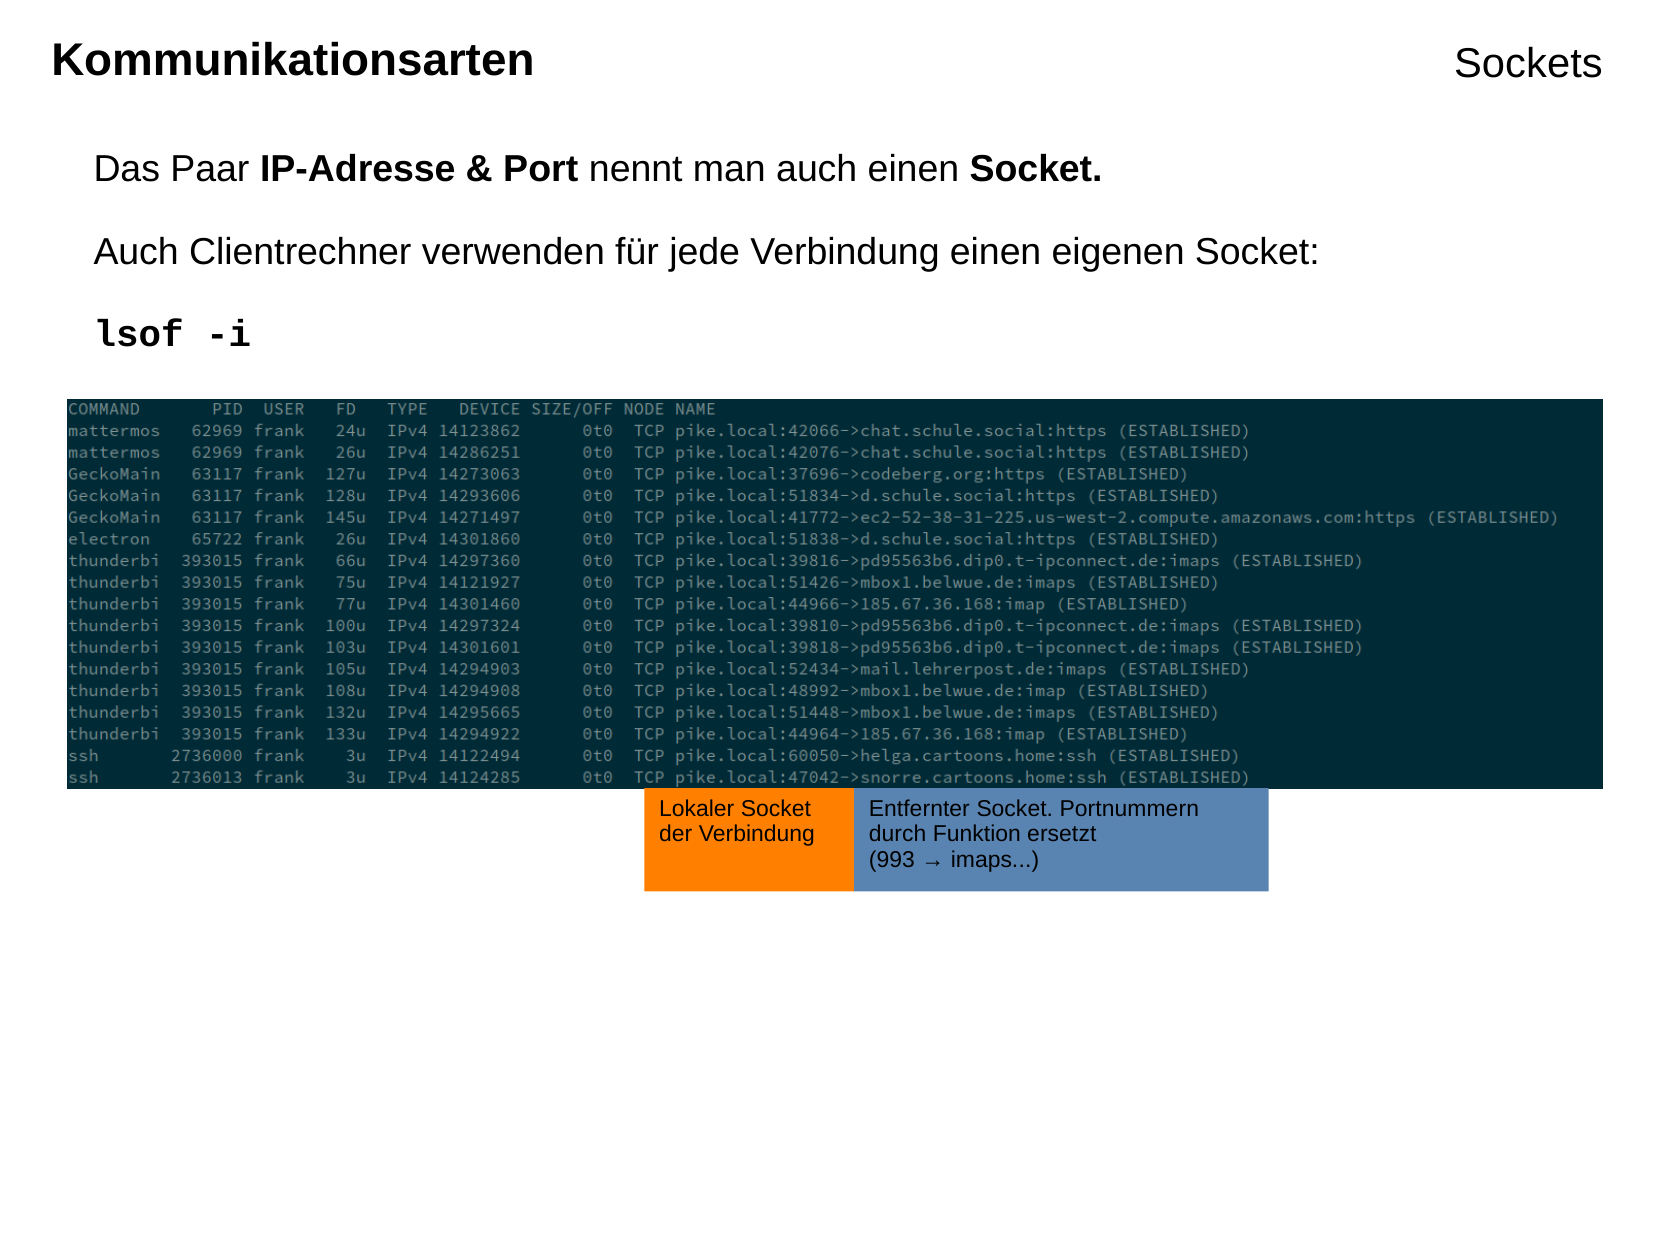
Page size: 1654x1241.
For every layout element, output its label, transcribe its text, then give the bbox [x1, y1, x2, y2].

picture [266, 667, 272, 674]
picture [1075, 667, 1085, 674]
picture [1275, 642, 1280, 650]
picture [862, 558, 869, 569]
picture [1140, 707, 1147, 717]
picture [975, 667, 982, 678]
picture [1110, 577, 1116, 587]
picture [297, 749, 301, 760]
picture [113, 554, 118, 566]
picture [595, 404, 600, 414]
picture [79, 406, 86, 414]
picture [69, 406, 76, 414]
picture [390, 642, 394, 652]
picture [913, 643, 920, 652]
picture [1244, 515, 1250, 522]
picture [338, 404, 343, 414]
picture [473, 620, 478, 629]
picture [832, 642, 838, 651]
picture [1181, 534, 1188, 544]
picture [71, 556, 76, 564]
picture [266, 710, 272, 717]
picture [772, 446, 776, 457]
picture [152, 472, 159, 479]
picture [214, 622, 221, 631]
picture [790, 512, 796, 522]
picture [1531, 512, 1537, 522]
picture [1193, 447, 1197, 457]
picture [400, 664, 406, 674]
picture [544, 404, 549, 414]
picture [894, 426, 899, 434]
picture [1192, 425, 1197, 436]
picture [925, 489, 930, 501]
picture [985, 775, 992, 782]
picture [1171, 469, 1177, 479]
picture [347, 557, 354, 564]
picture [947, 576, 951, 587]
picture [1130, 685, 1135, 696]
picture [1336, 620, 1342, 631]
picture [934, 580, 941, 587]
picture [1161, 664, 1167, 673]
picture [677, 404, 684, 414]
picture [101, 468, 105, 478]
picture [821, 470, 828, 479]
picture [1171, 729, 1177, 739]
picture [708, 710, 715, 716]
picture [1212, 664, 1219, 674]
picture [934, 425, 941, 436]
picture [1027, 490, 1034, 500]
picture [605, 447, 612, 457]
picture [104, 641, 118, 652]
picture [657, 512, 663, 522]
picture [605, 620, 612, 629]
picture [1201, 515, 1208, 522]
picture [328, 620, 333, 631]
picture [121, 580, 128, 587]
picture [625, 404, 632, 414]
picture [657, 599, 663, 609]
picture [1099, 771, 1106, 782]
picture [1295, 555, 1301, 566]
picture [69, 450, 87, 457]
picture [1171, 515, 1178, 526]
picture [759, 732, 766, 739]
picture [1150, 469, 1157, 479]
picture [442, 599, 446, 609]
picture [954, 689, 962, 695]
picture [584, 447, 591, 455]
picture [471, 536, 478, 542]
picture [481, 447, 488, 457]
picture [104, 688, 112, 695]
picture [91, 602, 97, 609]
picture [1150, 490, 1157, 501]
picture [657, 577, 663, 587]
picture [731, 446, 735, 457]
picture [861, 580, 869, 587]
picture [111, 450, 118, 457]
picture [214, 752, 221, 761]
picture [1212, 447, 1219, 457]
picture [862, 623, 869, 634]
picture [731, 663, 735, 674]
picture [1039, 446, 1043, 457]
picture [266, 450, 272, 457]
picture [1162, 577, 1166, 587]
picture [1068, 729, 1074, 739]
picture [821, 707, 827, 717]
picture [442, 685, 446, 696]
picture [1295, 620, 1301, 631]
picture [111, 428, 118, 436]
picture [226, 620, 230, 631]
picture [677, 558, 684, 570]
picture [1294, 515, 1302, 522]
picture [772, 468, 776, 479]
picture [420, 620, 426, 630]
picture [400, 555, 406, 565]
picture [473, 685, 478, 694]
picture [297, 684, 301, 695]
picture [358, 515, 365, 522]
picture [944, 642, 951, 652]
picture [337, 666, 344, 672]
picture [759, 667, 766, 674]
picture [1366, 511, 1373, 522]
picture [1541, 512, 1546, 522]
picture [925, 642, 930, 651]
picture [1044, 753, 1054, 760]
picture [1109, 685, 1116, 695]
picture [193, 469, 200, 479]
picture [297, 663, 301, 674]
picture [1243, 642, 1249, 652]
picture [1037, 732, 1044, 743]
picture [995, 555, 1003, 563]
picture [390, 772, 394, 782]
picture [759, 710, 766, 717]
picture [1150, 623, 1157, 631]
picture [913, 622, 919, 629]
picture [698, 533, 703, 544]
picture [832, 535, 838, 544]
picture [698, 728, 703, 739]
picture [400, 685, 406, 695]
picture [1099, 469, 1105, 477]
picture [390, 685, 395, 696]
picture [358, 537, 365, 544]
picture [358, 450, 365, 457]
picture [152, 515, 159, 522]
picture [636, 772, 642, 782]
picture [257, 511, 262, 522]
picture [1057, 646, 1064, 652]
picture [1150, 534, 1157, 544]
picture [226, 664, 230, 674]
picture [452, 512, 456, 522]
picture [1305, 555, 1310, 566]
picture [790, 447, 796, 457]
picture [452, 707, 456, 717]
picture [1181, 707, 1188, 717]
picture [491, 493, 499, 499]
picture [214, 557, 221, 566]
picture [69, 428, 78, 435]
picture [502, 490, 509, 501]
picture [390, 490, 395, 501]
picture [297, 489, 301, 500]
picture [1150, 425, 1157, 436]
picture [502, 685, 509, 696]
picture [708, 580, 715, 586]
picture [1469, 512, 1476, 522]
picture [636, 425, 642, 435]
picture [657, 469, 663, 479]
picture [400, 490, 406, 500]
picture [657, 664, 663, 674]
picture [80, 472, 87, 479]
picture [677, 710, 684, 721]
picture [1181, 515, 1188, 522]
picture [121, 710, 128, 717]
picture [998, 642, 1003, 652]
picture [985, 645, 992, 656]
picture [1162, 707, 1166, 717]
picture [708, 428, 715, 434]
picture [1038, 491, 1043, 499]
picture [869, 576, 879, 587]
picture [226, 599, 230, 609]
picture [121, 667, 128, 674]
picture [636, 707, 642, 717]
picture [297, 511, 301, 522]
picture [214, 577, 221, 587]
picture [998, 685, 1003, 696]
picture [584, 666, 591, 672]
picture [400, 512, 406, 522]
picture [605, 512, 612, 522]
picture [708, 515, 715, 521]
picture [1048, 491, 1053, 499]
picture [698, 641, 702, 652]
picture [1033, 753, 1043, 760]
picture [226, 490, 230, 501]
picture [636, 750, 642, 760]
picture [80, 685, 87, 696]
picture [214, 642, 221, 652]
picture [1057, 710, 1064, 721]
picture [442, 425, 446, 436]
picture [1150, 558, 1157, 566]
picture [636, 490, 642, 500]
picture [121, 469, 128, 479]
picture [995, 620, 1003, 628]
picture [286, 667, 293, 674]
picture [390, 599, 394, 609]
picture [1171, 425, 1177, 436]
picture [657, 425, 663, 435]
picture [215, 490, 220, 501]
picture [1119, 490, 1126, 500]
picture [1057, 580, 1064, 591]
picture [657, 642, 663, 652]
picture [1069, 580, 1075, 587]
picture [266, 602, 272, 609]
picture [101, 490, 105, 500]
picture [832, 490, 837, 500]
picture [1140, 577, 1147, 587]
picture [1263, 555, 1270, 565]
picture [791, 642, 797, 652]
picture [131, 450, 143, 457]
picture [637, 404, 643, 411]
picture [1015, 602, 1024, 609]
picture [657, 555, 663, 565]
picture [215, 512, 219, 522]
picture [708, 753, 715, 759]
picture [257, 641, 262, 652]
picture [934, 493, 941, 501]
picture [1131, 577, 1136, 585]
picture [142, 619, 149, 631]
picture [112, 663, 118, 674]
picture [420, 490, 426, 500]
picture [1044, 710, 1054, 717]
picture [184, 599, 190, 609]
picture [1232, 772, 1240, 782]
picture [677, 580, 684, 591]
picture [358, 732, 365, 739]
picture [339, 512, 343, 522]
picture [872, 753, 879, 759]
picture [934, 641, 941, 652]
picture [297, 533, 301, 544]
picture [1027, 733, 1034, 739]
picture [698, 511, 702, 522]
picture [822, 555, 827, 566]
picture [1120, 707, 1126, 717]
picture [772, 641, 776, 652]
picture [121, 732, 128, 739]
picture [452, 642, 456, 652]
picture [677, 753, 684, 765]
picture [697, 404, 704, 414]
picture [926, 533, 930, 544]
picture [1192, 577, 1197, 587]
picture [605, 642, 612, 652]
picture [400, 469, 406, 479]
picture [822, 535, 828, 544]
picture [483, 599, 487, 609]
picture [473, 555, 478, 564]
picture [82, 533, 87, 544]
picture [121, 558, 128, 564]
picture [1345, 515, 1353, 522]
picture [698, 468, 703, 479]
picture [934, 555, 941, 566]
picture [1181, 577, 1188, 587]
picture [1099, 577, 1105, 587]
picture [1099, 729, 1105, 737]
picture [1131, 469, 1135, 479]
picture [1459, 512, 1465, 522]
picture [1089, 685, 1095, 696]
picture [605, 685, 612, 694]
picture [772, 771, 776, 782]
picture [894, 775, 900, 782]
picture [297, 468, 301, 479]
picture [100, 404, 108, 414]
picture [1192, 534, 1197, 544]
picture [584, 577, 591, 585]
picture [80, 663, 87, 674]
picture [193, 512, 200, 522]
picture [863, 533, 869, 544]
picture [471, 709, 478, 715]
text_box Das Paar IP-Adresse & Port nennt man auch einen Socket. Auch Clientrechner verwenden für jede Verbindung einen eigenen Socket: lsof -i [78, 139, 1576, 365]
picture [1161, 599, 1167, 609]
picture [1109, 729, 1116, 739]
picture [390, 664, 394, 674]
picture [286, 645, 293, 652]
picture [80, 620, 87, 631]
picture [759, 775, 766, 782]
picture [965, 580, 972, 587]
picture [1511, 512, 1517, 522]
picture [113, 404, 118, 413]
picture [636, 642, 642, 652]
picture [400, 729, 406, 739]
picture [861, 688, 868, 695]
picture [297, 446, 301, 457]
picture [1078, 645, 1085, 652]
picture [564, 404, 570, 414]
picture [400, 772, 406, 782]
picture [1162, 447, 1167, 456]
picture [1098, 558, 1105, 564]
picture [584, 642, 591, 650]
picture [872, 425, 879, 435]
picture [471, 644, 478, 650]
picture [934, 710, 941, 717]
picture [71, 775, 77, 782]
picture [731, 706, 735, 717]
picture [91, 732, 97, 739]
picture [636, 512, 642, 522]
picture [604, 535, 612, 544]
picture [584, 707, 591, 715]
picture [328, 490, 333, 501]
picture [152, 493, 159, 501]
picture [604, 600, 612, 609]
picture [821, 427, 828, 436]
picture [1015, 732, 1024, 739]
picture [657, 404, 663, 414]
picture [1109, 599, 1116, 609]
picture [821, 772, 827, 782]
picture [1079, 426, 1084, 434]
picture [731, 576, 735, 587]
picture [104, 706, 118, 717]
picture [708, 404, 714, 414]
picture [1212, 772, 1219, 782]
picture [584, 601, 591, 607]
picture [636, 620, 642, 630]
picture [1345, 555, 1350, 566]
picture [698, 619, 702, 630]
picture [708, 450, 715, 456]
picture [1057, 446, 1064, 457]
picture [1274, 556, 1280, 564]
picture [390, 469, 394, 479]
picture [1501, 512, 1505, 522]
picture [1028, 450, 1034, 457]
picture [256, 684, 262, 695]
picture [113, 684, 118, 696]
picture [1099, 534, 1105, 544]
picture [1079, 775, 1085, 782]
picture [80, 555, 87, 566]
picture [502, 772, 509, 781]
picture [708, 623, 715, 629]
picture [256, 489, 262, 500]
picture [121, 688, 128, 694]
picture [934, 620, 941, 631]
picture [924, 706, 931, 717]
picture [862, 515, 869, 522]
picture [122, 450, 128, 457]
picture [831, 577, 838, 587]
picture [1438, 512, 1444, 522]
picture [328, 707, 332, 717]
picture [131, 404, 136, 414]
picture [472, 730, 478, 739]
picture [1325, 642, 1332, 652]
picture [420, 404, 426, 414]
picture [698, 598, 703, 609]
picture [213, 600, 221, 609]
picture [1088, 750, 1095, 760]
picture [1201, 490, 1206, 501]
picture [831, 729, 837, 739]
picture [1088, 667, 1095, 678]
picture [451, 750, 457, 760]
picture [1284, 620, 1291, 631]
picture [1180, 558, 1187, 565]
picture [1181, 425, 1188, 436]
picture [810, 772, 817, 780]
picture [821, 750, 828, 760]
picture [790, 707, 797, 717]
picture [1222, 447, 1228, 457]
picture [1306, 642, 1310, 652]
picture [142, 554, 149, 566]
picture [113, 493, 118, 501]
picture [954, 711, 962, 717]
picture [1088, 645, 1095, 652]
picture [975, 599, 982, 609]
picture [122, 537, 128, 544]
picture [104, 576, 118, 587]
picture [1201, 645, 1208, 656]
picture [913, 557, 919, 564]
picture [1130, 664, 1136, 674]
picture [945, 512, 951, 521]
picture [502, 642, 509, 652]
picture [328, 512, 332, 522]
picture [1151, 750, 1157, 760]
picture [1027, 472, 1034, 483]
picture [1181, 664, 1187, 674]
picture [913, 472, 920, 479]
picture [184, 642, 190, 652]
picture [604, 730, 612, 739]
picture [790, 729, 796, 739]
picture [708, 645, 715, 651]
picture [1088, 450, 1095, 461]
picture [142, 537, 149, 544]
picture [1028, 663, 1033, 674]
picture [954, 581, 962, 587]
picture [1120, 469, 1126, 479]
picture [493, 404, 497, 414]
picture [358, 775, 365, 782]
picture [91, 710, 97, 717]
picture [1263, 620, 1270, 630]
picture [104, 623, 112, 630]
picture [1099, 490, 1105, 501]
picture [420, 750, 426, 760]
picture [452, 577, 456, 587]
picture [203, 752, 210, 759]
picture [266, 472, 272, 479]
picture [985, 623, 992, 634]
picture [297, 404, 303, 414]
picture [1151, 685, 1156, 696]
picture [91, 667, 97, 674]
picture [266, 775, 272, 782]
picture [482, 685, 487, 695]
picture [1037, 602, 1044, 613]
picture [1057, 537, 1064, 548]
picture [400, 707, 406, 717]
picture [113, 619, 118, 631]
picture [731, 533, 735, 544]
picture [80, 493, 87, 499]
picture [452, 599, 456, 609]
picture [772, 706, 776, 717]
picture [390, 512, 394, 522]
picture [504, 750, 509, 759]
picture [337, 642, 344, 650]
picture [759, 450, 766, 457]
picture [965, 710, 972, 717]
picture [1120, 729, 1126, 739]
picture [101, 667, 112, 674]
picture [358, 645, 365, 652]
picture [1078, 558, 1085, 566]
picture [400, 750, 406, 760]
picture [944, 599, 951, 609]
picture [916, 663, 920, 674]
picture [462, 750, 467, 761]
picture [934, 663, 941, 674]
picture [759, 580, 766, 587]
picture [1243, 555, 1249, 566]
picture [193, 447, 200, 457]
picture [452, 469, 456, 479]
picture [1098, 645, 1106, 652]
picture [214, 447, 221, 457]
picture [772, 598, 776, 609]
picture [1006, 688, 1013, 696]
picture [121, 490, 128, 500]
picture [184, 577, 190, 587]
picture [1201, 707, 1208, 717]
picture [584, 772, 591, 780]
picture [297, 576, 301, 587]
picture [286, 537, 293, 544]
picture [144, 428, 149, 436]
picture [1142, 620, 1147, 631]
picture [297, 641, 301, 652]
picture [657, 490, 663, 500]
picture [790, 772, 796, 782]
picture [864, 489, 869, 501]
picture [213, 665, 221, 674]
picture [256, 749, 262, 760]
picture [483, 772, 487, 782]
picture [772, 728, 776, 739]
picture [731, 511, 735, 522]
picture [790, 490, 797, 499]
picture [708, 775, 715, 781]
picture [1201, 577, 1208, 587]
picture [1284, 642, 1291, 652]
picture [451, 425, 457, 435]
picture [142, 641, 149, 652]
picture [442, 490, 446, 501]
picture [893, 753, 899, 763]
picture [358, 472, 365, 479]
picture [1201, 534, 1206, 544]
picture [483, 534, 487, 544]
picture [677, 537, 684, 548]
picture [791, 425, 796, 435]
picture [266, 580, 272, 587]
picture [1180, 623, 1187, 630]
picture [698, 771, 702, 782]
picture [975, 710, 982, 717]
picture [142, 598, 149, 609]
picture [451, 490, 457, 500]
picture [226, 555, 230, 566]
picture [400, 534, 406, 544]
picture [1037, 515, 1044, 522]
picture [677, 428, 684, 440]
picture [472, 665, 478, 674]
picture [1110, 707, 1116, 717]
picture [646, 404, 651, 414]
picture [636, 685, 642, 695]
picture [893, 555, 900, 566]
picture [947, 706, 951, 717]
picture [967, 620, 972, 631]
picture [822, 620, 827, 631]
picture [1120, 599, 1126, 609]
picture [975, 580, 982, 587]
picture [604, 470, 612, 479]
picture [1181, 685, 1187, 696]
picture [677, 602, 684, 613]
picture [1480, 512, 1486, 522]
picture [1171, 599, 1177, 609]
picture [1150, 772, 1156, 782]
picture [872, 446, 879, 457]
picture [698, 749, 702, 760]
picture [831, 664, 837, 674]
picture [462, 577, 466, 587]
picture [234, 404, 239, 414]
picture [1140, 490, 1147, 501]
picture [636, 577, 642, 587]
picture [1150, 645, 1157, 652]
picture [913, 775, 920, 782]
picture [90, 750, 97, 760]
picture [1171, 772, 1177, 782]
picture [1162, 534, 1166, 544]
picture [904, 775, 910, 782]
picture [142, 663, 149, 674]
picture [935, 599, 941, 609]
picture [452, 772, 456, 782]
picture [698, 446, 702, 457]
picture [184, 664, 190, 674]
picture [1047, 623, 1053, 634]
picture [924, 576, 931, 587]
picture [677, 775, 684, 786]
picture [1161, 750, 1167, 761]
picture [895, 663, 900, 674]
picture [1044, 580, 1054, 587]
picture [772, 576, 776, 587]
picture [297, 424, 301, 435]
picture [1047, 558, 1053, 569]
picture [512, 601, 519, 607]
picture [772, 511, 776, 522]
picture [759, 515, 766, 522]
picture [266, 515, 272, 522]
picture [903, 533, 910, 544]
picture [1109, 469, 1116, 479]
picture [390, 534, 394, 544]
picture [698, 424, 702, 435]
picture [452, 534, 456, 544]
picture [121, 404, 128, 414]
picture [698, 684, 702, 695]
picture [708, 493, 715, 499]
picture [1057, 425, 1064, 435]
picture [400, 577, 406, 587]
picture [328, 642, 332, 652]
picture [1274, 515, 1280, 522]
picture [442, 534, 446, 544]
picture [142, 706, 149, 717]
picture [731, 641, 735, 652]
picture [996, 468, 1003, 479]
picture [586, 404, 592, 412]
picture [193, 534, 200, 544]
picture [451, 685, 457, 695]
picture [1016, 750, 1023, 760]
picture [800, 644, 807, 650]
picture [286, 472, 293, 479]
picture [1131, 599, 1135, 609]
picture [1222, 664, 1228, 674]
picture [945, 667, 951, 674]
picture [1047, 645, 1054, 656]
picture [1201, 623, 1208, 634]
picture [297, 728, 301, 739]
picture [636, 447, 642, 457]
picture [400, 599, 406, 609]
picture [286, 515, 293, 522]
picture [328, 685, 333, 696]
picture [286, 775, 293, 782]
picture [934, 446, 941, 457]
picture [914, 537, 920, 544]
picture [451, 555, 457, 565]
picture [584, 536, 591, 542]
picture [286, 732, 293, 739]
picture [1150, 729, 1157, 739]
picture [184, 729, 190, 739]
picture [708, 688, 715, 694]
picture [869, 706, 879, 717]
picture [410, 404, 416, 414]
picture [214, 772, 221, 782]
picture [1193, 772, 1197, 782]
picture [584, 406, 590, 414]
picture [257, 706, 262, 717]
picture [790, 599, 796, 609]
picture [112, 598, 118, 609]
picture [203, 774, 210, 782]
picture [452, 729, 456, 739]
picture [442, 555, 446, 566]
picture [471, 601, 478, 607]
picture [1130, 447, 1135, 457]
text_box Lokaler Socket der Verbindung [644, 788, 854, 892]
picture [121, 645, 128, 652]
picture [985, 558, 992, 569]
picture [297, 706, 301, 717]
picture [1264, 642, 1270, 652]
picture [1232, 425, 1237, 436]
picture [420, 555, 426, 565]
picture [1232, 515, 1240, 522]
picture [1130, 425, 1136, 436]
picture [1192, 490, 1198, 501]
picture [80, 576, 87, 587]
picture [1069, 710, 1075, 717]
picture [677, 450, 684, 461]
picture [657, 772, 663, 782]
picture [462, 642, 468, 651]
picture [400, 620, 406, 630]
picture [142, 576, 149, 587]
picture [442, 750, 446, 761]
picture [584, 731, 591, 737]
picture [657, 620, 663, 630]
picture [493, 730, 499, 737]
picture [226, 729, 230, 739]
picture [90, 771, 97, 782]
picture [996, 537, 1003, 544]
picture [869, 685, 878, 696]
picture [131, 428, 138, 435]
picture [1243, 620, 1249, 631]
picture [1120, 577, 1126, 587]
picture [101, 602, 112, 609]
picture [657, 729, 663, 739]
picture [996, 706, 1003, 717]
picture [256, 554, 262, 565]
picture [71, 686, 76, 694]
picture [390, 447, 394, 457]
picture [790, 577, 797, 587]
picture [513, 404, 518, 414]
picture [502, 707, 509, 717]
picture [1131, 707, 1136, 715]
picture [822, 665, 828, 674]
picture [967, 493, 972, 501]
picture [1120, 750, 1126, 761]
picture [493, 665, 509, 674]
picture [584, 471, 591, 477]
picture [91, 645, 97, 652]
picture [512, 555, 519, 563]
picture [657, 534, 663, 544]
picture [297, 619, 301, 630]
picture [1057, 493, 1064, 504]
picture [893, 642, 900, 652]
picture [698, 576, 702, 587]
picture [462, 425, 467, 436]
picture [257, 446, 262, 457]
picture [82, 404, 97, 414]
picture [1161, 469, 1167, 479]
picture [873, 619, 879, 631]
picture [348, 425, 354, 435]
picture [1036, 688, 1043, 695]
picture [390, 707, 394, 717]
picture [358, 602, 365, 609]
picture [257, 576, 262, 587]
picture [1161, 729, 1167, 739]
picture [1336, 555, 1342, 566]
picture [944, 729, 951, 739]
picture [791, 685, 796, 695]
picture [802, 534, 806, 544]
picture [101, 732, 112, 739]
picture [256, 424, 262, 435]
picture [225, 404, 230, 414]
picture [286, 404, 292, 414]
picture [1180, 645, 1188, 652]
picture [677, 493, 684, 505]
picture [266, 645, 272, 652]
picture [358, 667, 365, 674]
picture [1068, 426, 1074, 434]
picture [472, 448, 478, 456]
picture [91, 580, 97, 587]
picture [731, 728, 735, 739]
picture [224, 447, 231, 457]
picture [873, 554, 879, 566]
picture [184, 707, 190, 717]
picture [101, 427, 107, 434]
picture [708, 558, 715, 564]
picture [604, 665, 612, 674]
picture [142, 728, 149, 739]
picture [1171, 664, 1178, 674]
picture [471, 404, 477, 414]
picture [390, 729, 394, 739]
picture [214, 687, 221, 696]
picture [358, 580, 365, 587]
picture [1150, 447, 1156, 457]
picture [903, 490, 910, 500]
picture [297, 598, 301, 609]
picture [390, 577, 394, 587]
picture [420, 685, 426, 695]
picture [772, 533, 776, 544]
picture [657, 707, 663, 717]
picture [946, 428, 951, 436]
picture [791, 469, 797, 479]
picture [442, 729, 446, 739]
picture [1222, 772, 1228, 782]
picture [584, 512, 591, 520]
picture [1160, 515, 1168, 522]
picture [677, 688, 684, 700]
picture [215, 404, 221, 413]
picture [657, 750, 663, 760]
picture [966, 512, 972, 522]
picture [1099, 707, 1105, 717]
picture [256, 619, 262, 630]
picture [1285, 515, 1291, 522]
picture [1397, 515, 1404, 526]
picture [810, 447, 817, 455]
picture [1057, 688, 1064, 699]
picture [101, 512, 106, 522]
picture [605, 404, 610, 414]
picture [1345, 642, 1352, 652]
picture [473, 490, 478, 499]
picture [1140, 534, 1147, 544]
picture [80, 515, 87, 522]
picture [1140, 686, 1146, 696]
picture [1192, 707, 1197, 717]
picture [862, 750, 869, 761]
picture [90, 537, 97, 544]
picture [502, 555, 509, 566]
picture [1254, 642, 1260, 652]
picture [193, 644, 200, 650]
picture [286, 580, 293, 587]
picture [831, 599, 838, 609]
picture [1222, 425, 1229, 436]
picture [442, 469, 446, 479]
picture [80, 598, 87, 609]
picture [944, 450, 951, 457]
picture [1171, 447, 1177, 457]
picture [1027, 533, 1034, 544]
picture [967, 753, 972, 761]
picture [1088, 428, 1094, 439]
picture [893, 620, 900, 631]
picture [1201, 558, 1208, 569]
picture [861, 667, 879, 674]
picture [1027, 771, 1038, 782]
picture [1274, 621, 1280, 629]
picture [677, 667, 684, 678]
picture [1008, 533, 1013, 544]
picture [759, 472, 766, 479]
picture [861, 710, 869, 717]
picture [1142, 555, 1147, 566]
picture [1067, 667, 1075, 674]
picture [257, 771, 262, 782]
picture [759, 602, 766, 609]
picture [390, 620, 395, 631]
picture [1336, 642, 1341, 652]
picture [1099, 599, 1105, 607]
picture [462, 772, 466, 782]
picture [213, 730, 221, 739]
picture [1036, 710, 1044, 717]
picture [677, 472, 684, 483]
picture [1036, 580, 1044, 587]
picture [1284, 555, 1291, 566]
picture [1232, 664, 1237, 674]
picture [112, 728, 118, 739]
picture [442, 664, 446, 674]
picture [1039, 775, 1064, 782]
picture [1192, 664, 1197, 674]
picture [1212, 750, 1218, 761]
picture [759, 537, 766, 544]
picture [442, 620, 446, 631]
picture [226, 469, 230, 479]
picture [731, 598, 735, 609]
picture [605, 772, 612, 782]
picture [104, 558, 112, 565]
picture [1130, 534, 1136, 542]
picture [132, 472, 138, 479]
picture [967, 555, 972, 566]
picture [121, 512, 128, 522]
picture [997, 493, 1003, 501]
picture [193, 579, 200, 585]
picture [1345, 620, 1350, 631]
picture [121, 602, 128, 609]
picture [1182, 750, 1187, 761]
picture [935, 729, 941, 739]
picture [1140, 750, 1146, 760]
picture [657, 447, 663, 457]
picture [903, 468, 910, 479]
picture [1171, 751, 1177, 761]
picture [831, 447, 838, 457]
picture [924, 684, 931, 696]
picture [772, 663, 776, 674]
picture [1027, 603, 1034, 609]
picture [452, 447, 456, 457]
picture [1161, 490, 1166, 501]
picture [80, 641, 87, 652]
picture [297, 554, 301, 565]
picture [1130, 772, 1135, 782]
picture [286, 710, 293, 717]
picture [677, 515, 684, 526]
picture [873, 641, 879, 652]
picture [605, 750, 612, 759]
picture [1067, 515, 1085, 522]
picture [677, 732, 684, 743]
picture [1098, 623, 1105, 629]
picture [266, 732, 272, 739]
picture [1162, 772, 1167, 781]
picture [975, 729, 982, 739]
picture [400, 425, 406, 435]
picture [677, 645, 684, 656]
picture [1161, 425, 1167, 435]
picture [226, 685, 230, 696]
picture [996, 576, 1003, 587]
picture [1078, 623, 1085, 631]
picture [677, 623, 684, 635]
picture [698, 554, 702, 565]
picture [1520, 512, 1527, 522]
picture [657, 685, 663, 695]
picture [1305, 620, 1310, 631]
picture [605, 577, 612, 587]
picture [1130, 491, 1136, 499]
picture [80, 706, 87, 717]
picture [935, 512, 941, 522]
picture [688, 404, 694, 413]
picture [605, 490, 612, 499]
picture [121, 623, 128, 629]
picture [1191, 685, 1196, 696]
picture [502, 512, 509, 520]
picture [698, 663, 703, 674]
picture [1232, 447, 1240, 457]
picture [286, 450, 293, 457]
text_box Entfernter Socket. Portnummern durch Funktion ersetzt (993 → imaps...) [854, 788, 1269, 892]
picture [80, 728, 87, 739]
picture [266, 537, 272, 544]
picture [831, 469, 838, 479]
picture [193, 709, 200, 715]
picture [698, 706, 702, 717]
picture [884, 468, 889, 479]
picture [1139, 641, 1147, 652]
picture [1068, 599, 1074, 609]
picture [605, 425, 612, 434]
picture [512, 536, 519, 542]
picture [1068, 469, 1074, 479]
picture [1222, 515, 1229, 522]
picture [286, 602, 293, 609]
picture [214, 707, 221, 717]
picture [400, 642, 406, 652]
picture [452, 664, 456, 674]
picture [872, 775, 879, 782]
picture [934, 688, 941, 696]
picture [698, 489, 702, 500]
picture [965, 428, 972, 434]
picture [1006, 710, 1013, 717]
picture [1131, 729, 1135, 739]
picture [184, 772, 190, 782]
text_box Sockets [790, 31, 1618, 140]
picture [832, 707, 838, 716]
picture [390, 555, 395, 566]
picture [502, 425, 509, 436]
picture [731, 771, 735, 782]
picture [502, 447, 509, 457]
picture [358, 710, 365, 717]
picture [802, 490, 806, 501]
picture [605, 555, 612, 564]
picture [1038, 424, 1043, 436]
picture [451, 620, 457, 630]
picture [390, 750, 395, 761]
picture [1213, 645, 1219, 652]
picture [1222, 750, 1227, 761]
picture [605, 707, 612, 717]
picture [400, 447, 406, 457]
picture [492, 750, 498, 760]
picture [400, 406, 405, 414]
picture [731, 468, 735, 479]
picture [873, 730, 879, 739]
picture [71, 621, 76, 629]
picture [390, 425, 395, 436]
picture [975, 688, 982, 695]
picture [142, 684, 149, 696]
picture [863, 775, 869, 782]
picture [216, 425, 221, 434]
picture [903, 599, 910, 609]
picture [903, 729, 910, 739]
picture [461, 404, 468, 414]
picture [1188, 645, 1198, 652]
picture [1006, 580, 1013, 587]
picture [347, 404, 354, 414]
picture [905, 685, 909, 696]
picture [964, 641, 972, 652]
text_box Kommunikationsarten [36, 26, 550, 93]
picture [420, 425, 426, 435]
picture [297, 771, 301, 782]
picture [862, 645, 869, 656]
picture [636, 555, 642, 565]
picture [1150, 599, 1157, 609]
picture [873, 600, 879, 609]
picture [759, 645, 766, 652]
picture [822, 642, 826, 652]
